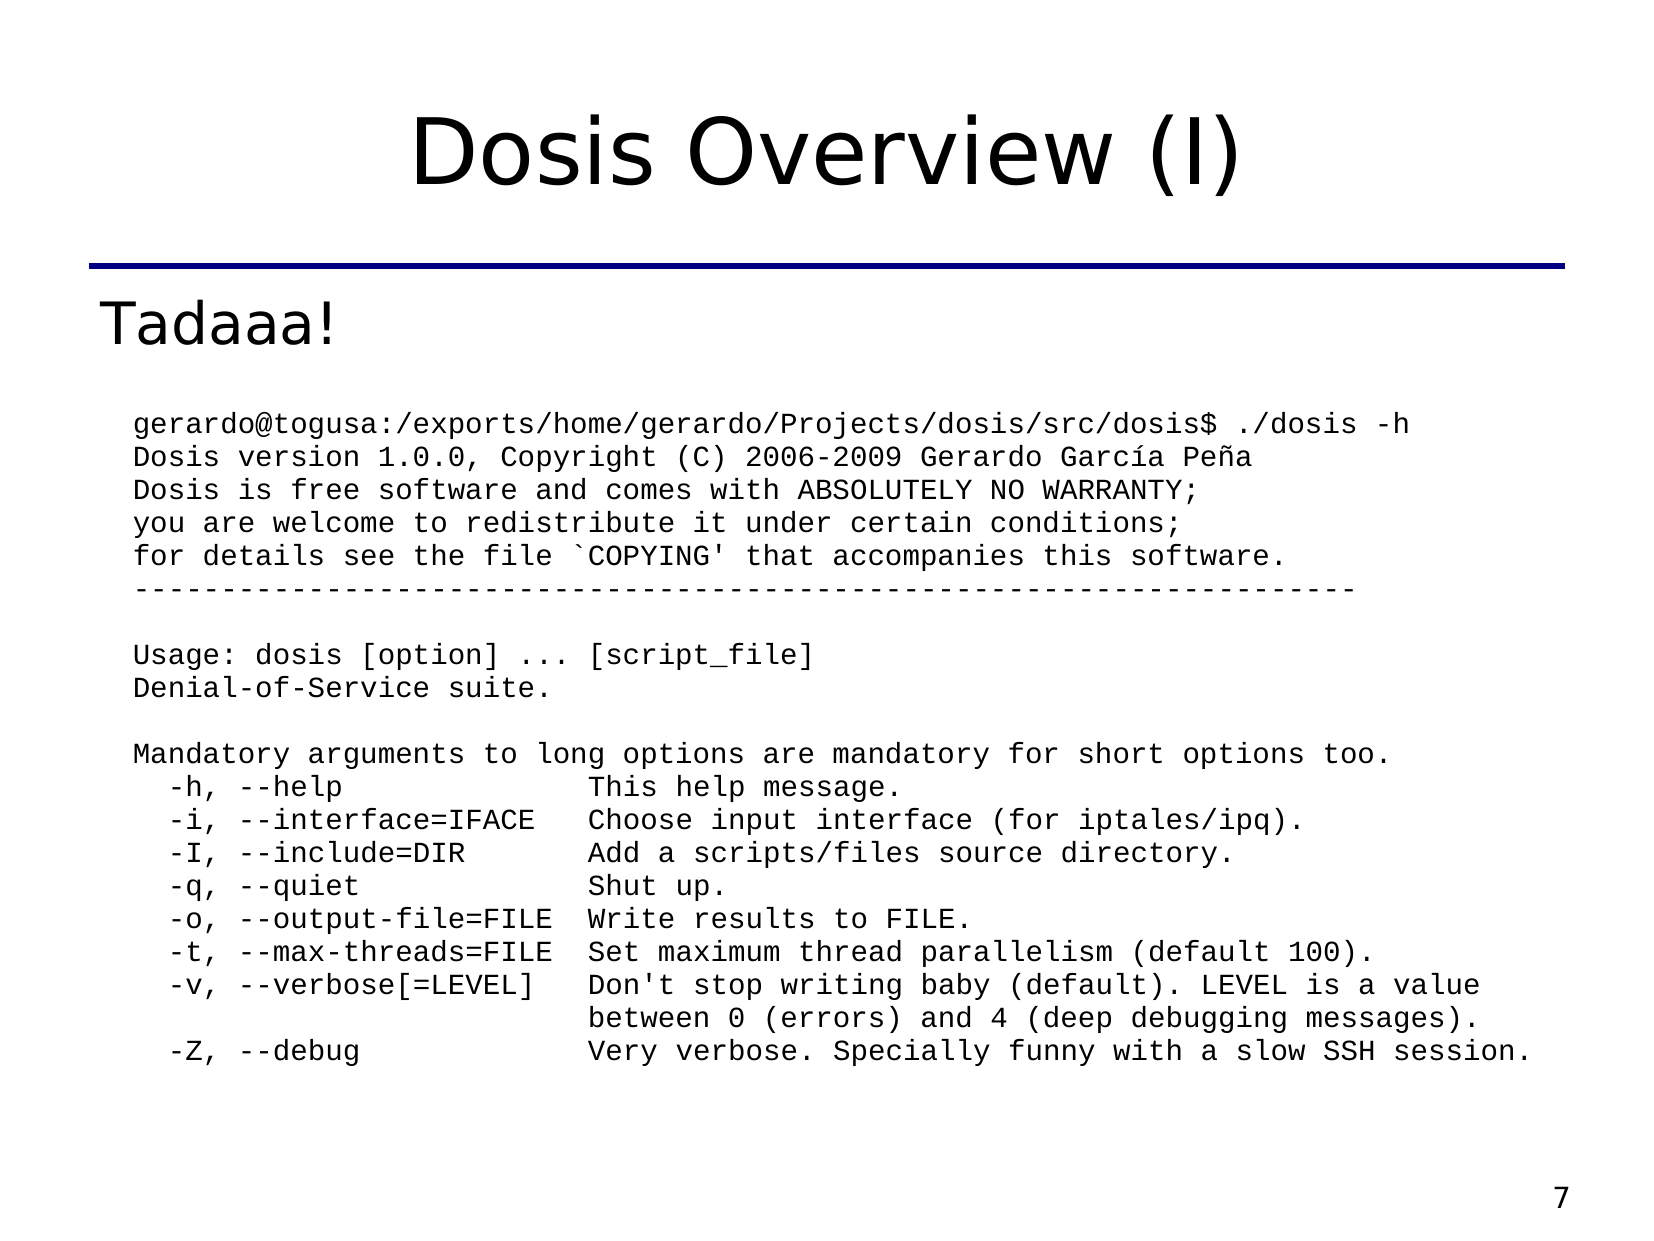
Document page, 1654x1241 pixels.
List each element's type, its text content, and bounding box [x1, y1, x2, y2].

title Dosis Overview (I) [82, 56, 1571, 250]
list Tadaaa! [82, 290, 1571, 1094]
text_box [211, 501, 1511, 575]
text_box gerardo@togusa:/exports/home/gerardo/Projects/dosis/src/dosis$ ./dosis -h Dosis version 1.0.0, Copyright (C) 2006-2009 Gerardo García Peña Dosis is free software and comes with ABSOLUTELY NO WARRANTY; you are welcome to redistribute it under certain conditions; for details see the file `COPYING' that accompanies this software. ---------------------------------------------------------------------- Usage: dosis [option] ... [script_file] Denial-of-Service suite. Mandatory arguments to long options are mandatory for short options too. -h, --help This help message. -i, --interface=IFACE Choose input interface (for iptales/ipq). -I, --include=DIR Add a scripts/files source directory. -q, --quiet Shut up. -o, --output-file=FILE Write results to FILE. -t, --max-threads=FILE Set maximum thread parallelism (default 100). -v, --verbose[=LEVEL] Don't stop writing baby (default). LEVEL is a value between 0 (errors) and 4 (deep debugging messages). -Z, --debug Very verbose. Specially funny with a slow SSH session. [118, 401, 1595, 1110]
